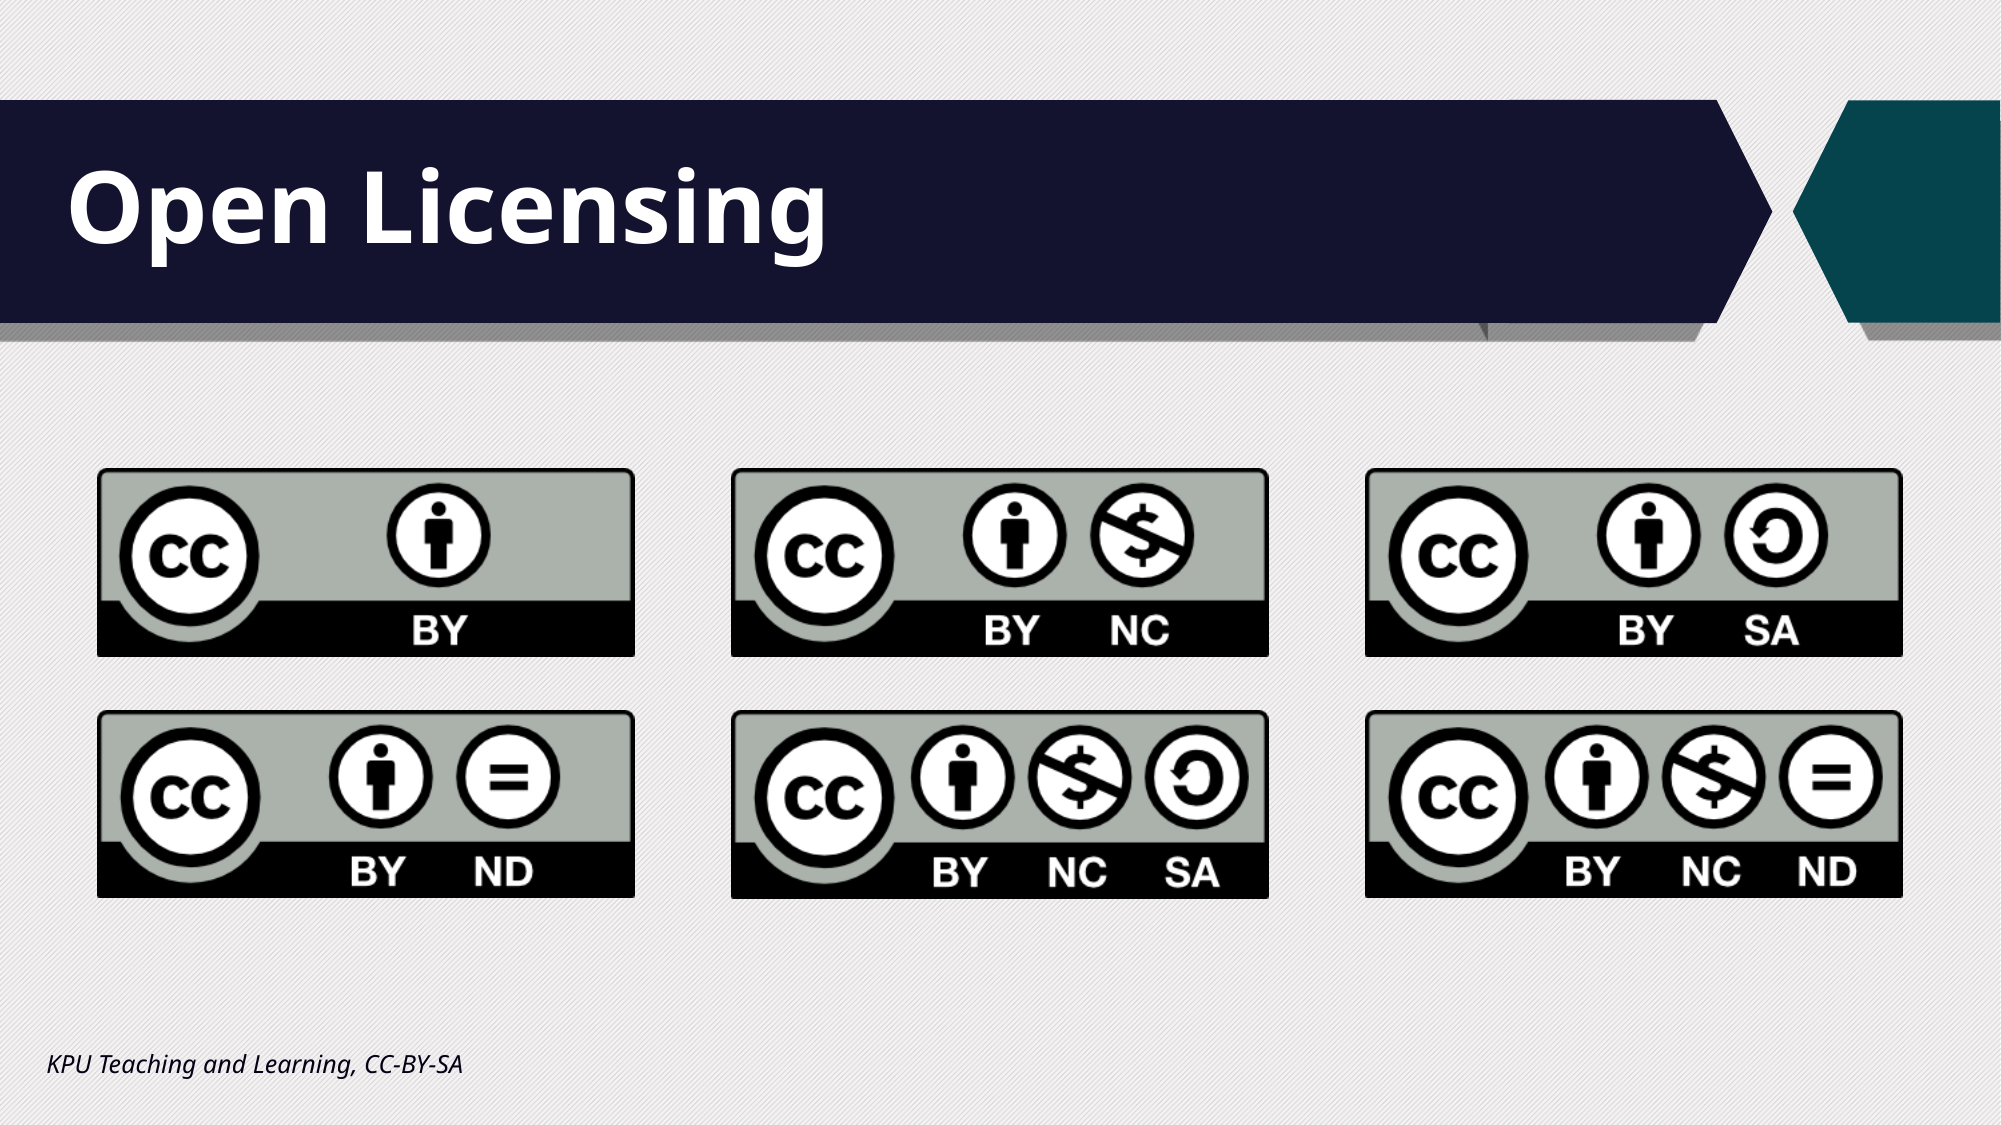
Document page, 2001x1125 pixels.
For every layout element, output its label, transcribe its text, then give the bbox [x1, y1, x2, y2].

picture [1365, 468, 1903, 657]
text_box KPU Teaching and Learning, CC-BY-SA [31, 1033, 1159, 1094]
picture [731, 710, 1269, 899]
picture [731, 468, 1269, 657]
picture [97, 710, 635, 899]
picture [1365, 710, 1903, 899]
picture [97, 468, 635, 657]
title Open Licensing [50, 122, 1689, 300]
